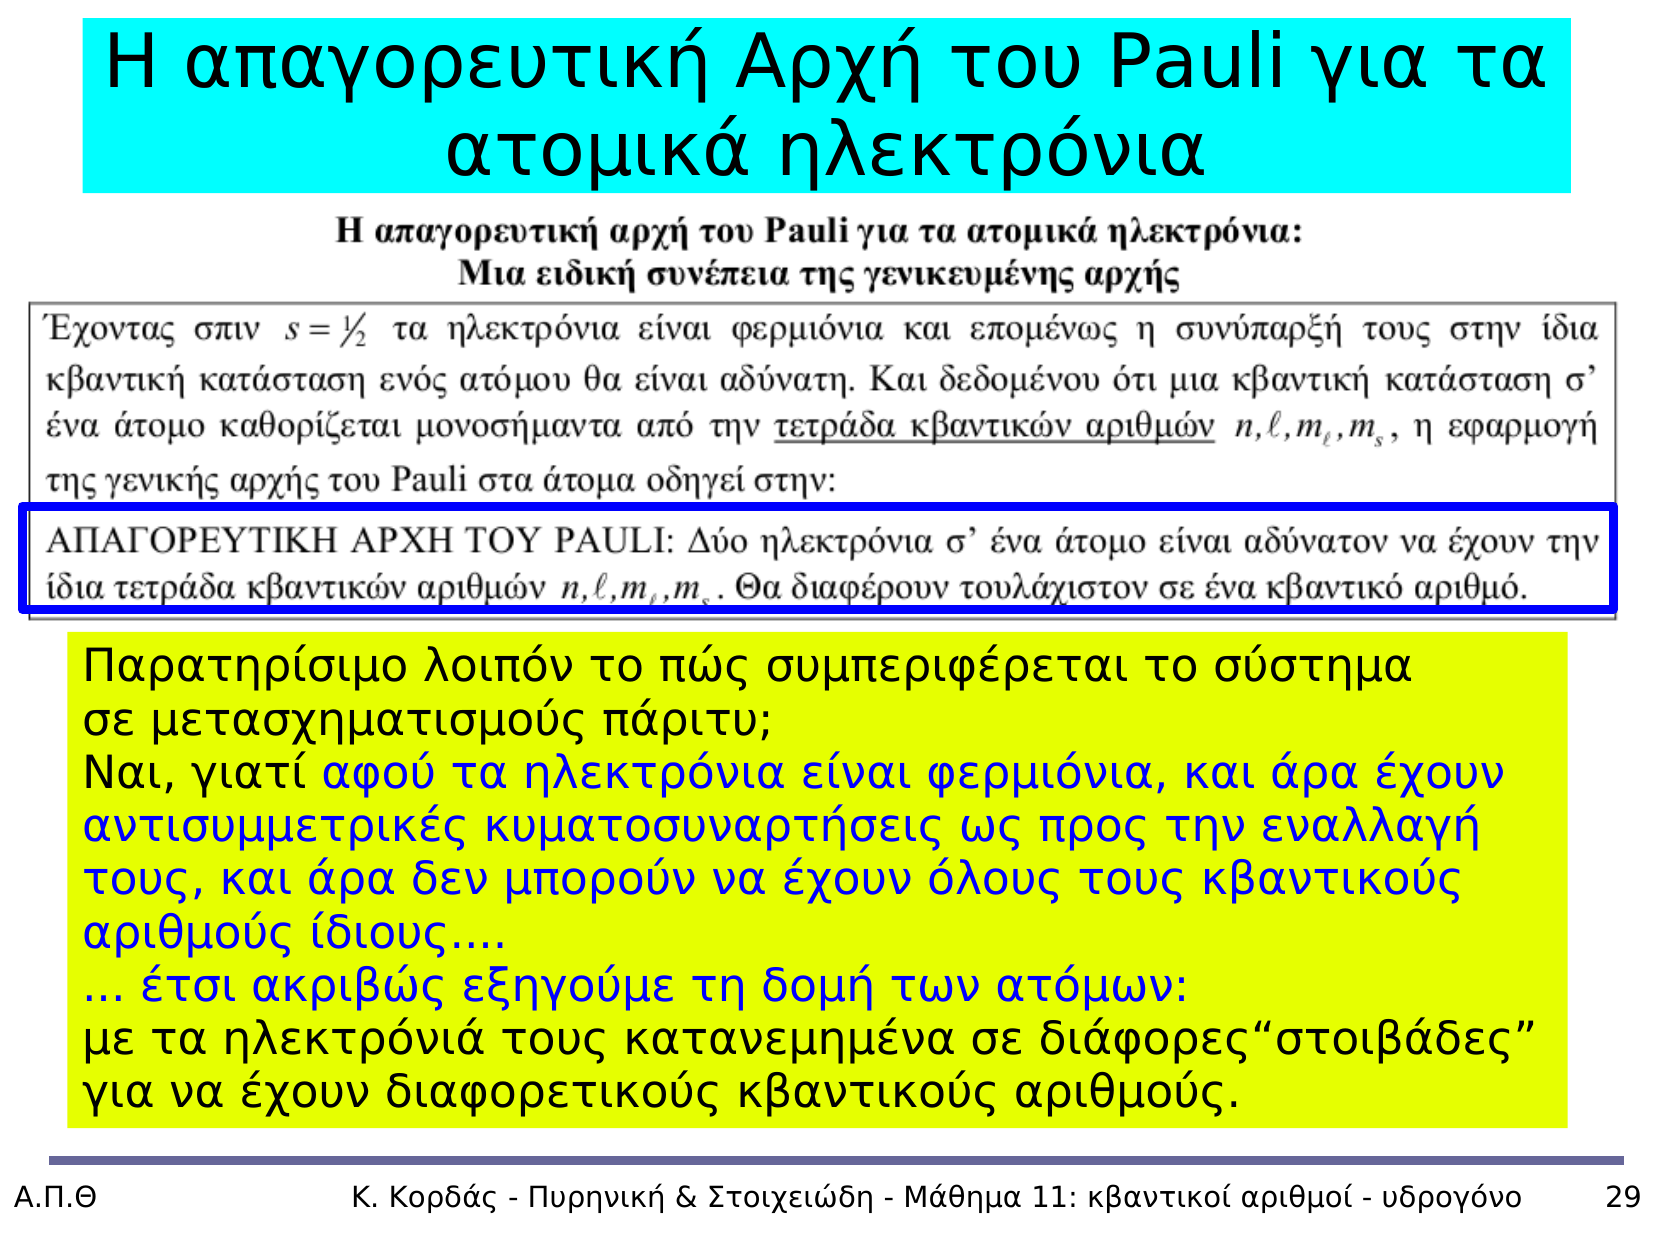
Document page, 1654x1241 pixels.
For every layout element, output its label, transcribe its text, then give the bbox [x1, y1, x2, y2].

picture [17, 210, 1625, 631]
text_box Παρατηρίσιμο λοιπόν το πώς συμπεριφέρεται το σύστημα σε μετασχηματισμούς πάριτυ; Ναι, γιατί αφού τα ηλεκτρόνια είναι φερμιόνια, και άρα έχουν αντισυμμετρικές κυματοσυναρτήσεις ως προς την εναλλαγή τους, και άρα δεν μπορούν να έχουν όλους τους κβαντικούς αριθμούς ίδιους.... ... έτσι ακριβώς εξηγούμε τη δομή των ατόμων: με τα ηλεκτρόνιά τους κατανεμημένα σε διάφορες“στοιβάδες” για να έχουν διαφορετικούς κβαντικούς αριθμούς. [67, 631, 1568, 1129]
title Η απαγορευτική Αρχή του Pauli για τα ατομικά ηλεκτρόνια [82, 18, 1571, 194]
